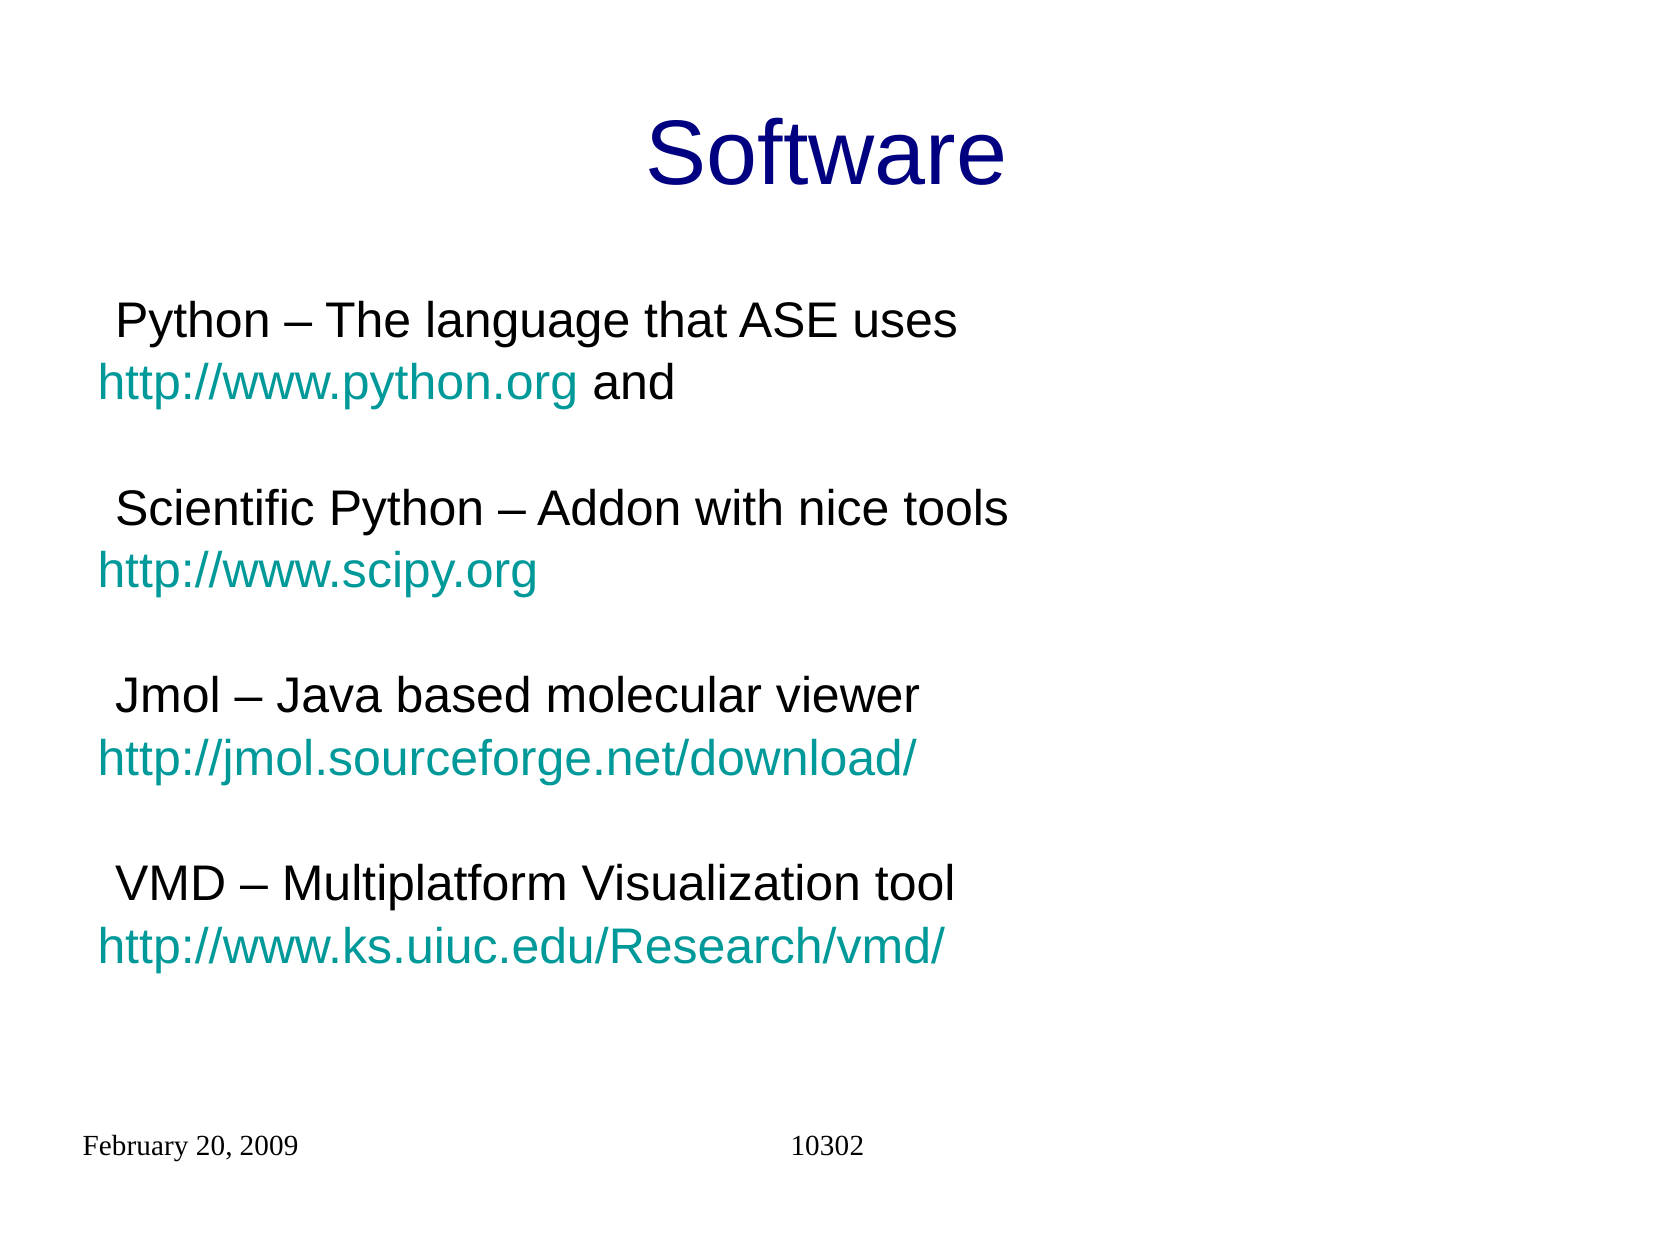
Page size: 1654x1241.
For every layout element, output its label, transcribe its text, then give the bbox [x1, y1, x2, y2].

list Python – The language that ASE uses http://www.python.org and Scientific Python – Addon with nice tools http://www.scipy.org Jmol – Java based molecular viewer http://jmol.sourceforge.net/download/ VMD – Multiplatform Visualization tool http://www.ks.uiuc.edu/Research/vmd/ [82, 289, 1571, 1108]
title Software [82, 49, 1571, 257]
